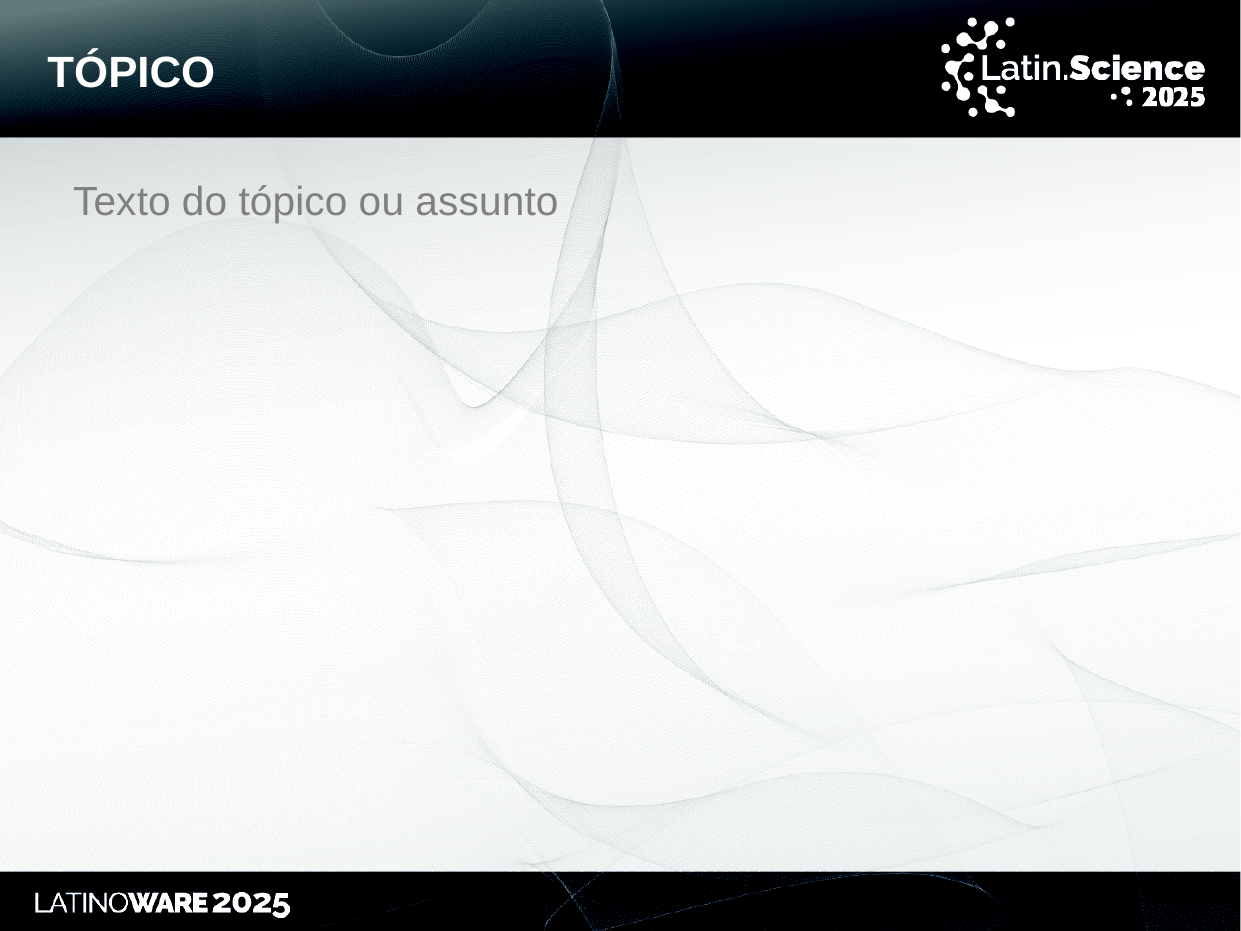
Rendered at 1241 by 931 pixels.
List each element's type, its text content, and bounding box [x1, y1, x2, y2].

picture [0, 0, 1241, 931]
text_box Texto do tópico ou assunto [62, 169, 1179, 737]
text_box TÓPICO [36, 25, 980, 115]
